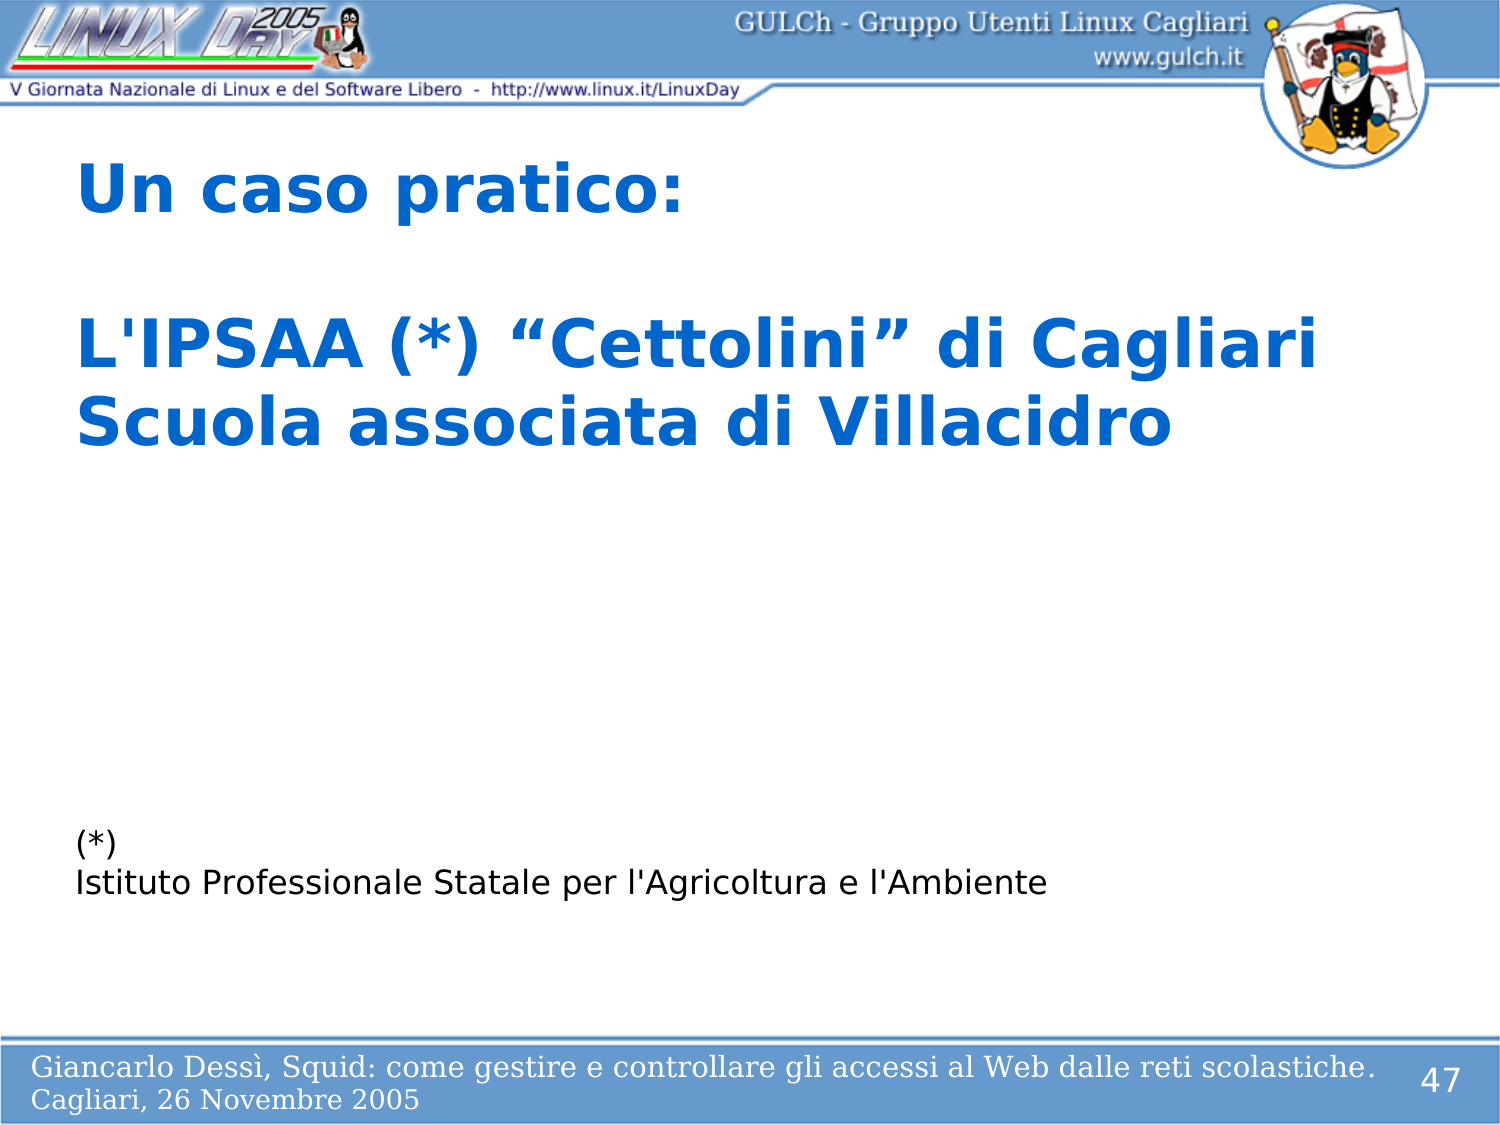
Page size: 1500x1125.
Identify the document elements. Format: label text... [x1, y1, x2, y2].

text_box Un caso pratico: L'IPSAA (*) “Cettolini” di Cagliari Scuola associata di Villacidro [75, 150, 1343, 462]
picture [0, 0, 1500, 1125]
text_box (*) Istituto Professionale Statale per l'Agricoltura e l'Ambiente [75, 825, 1031, 903]
